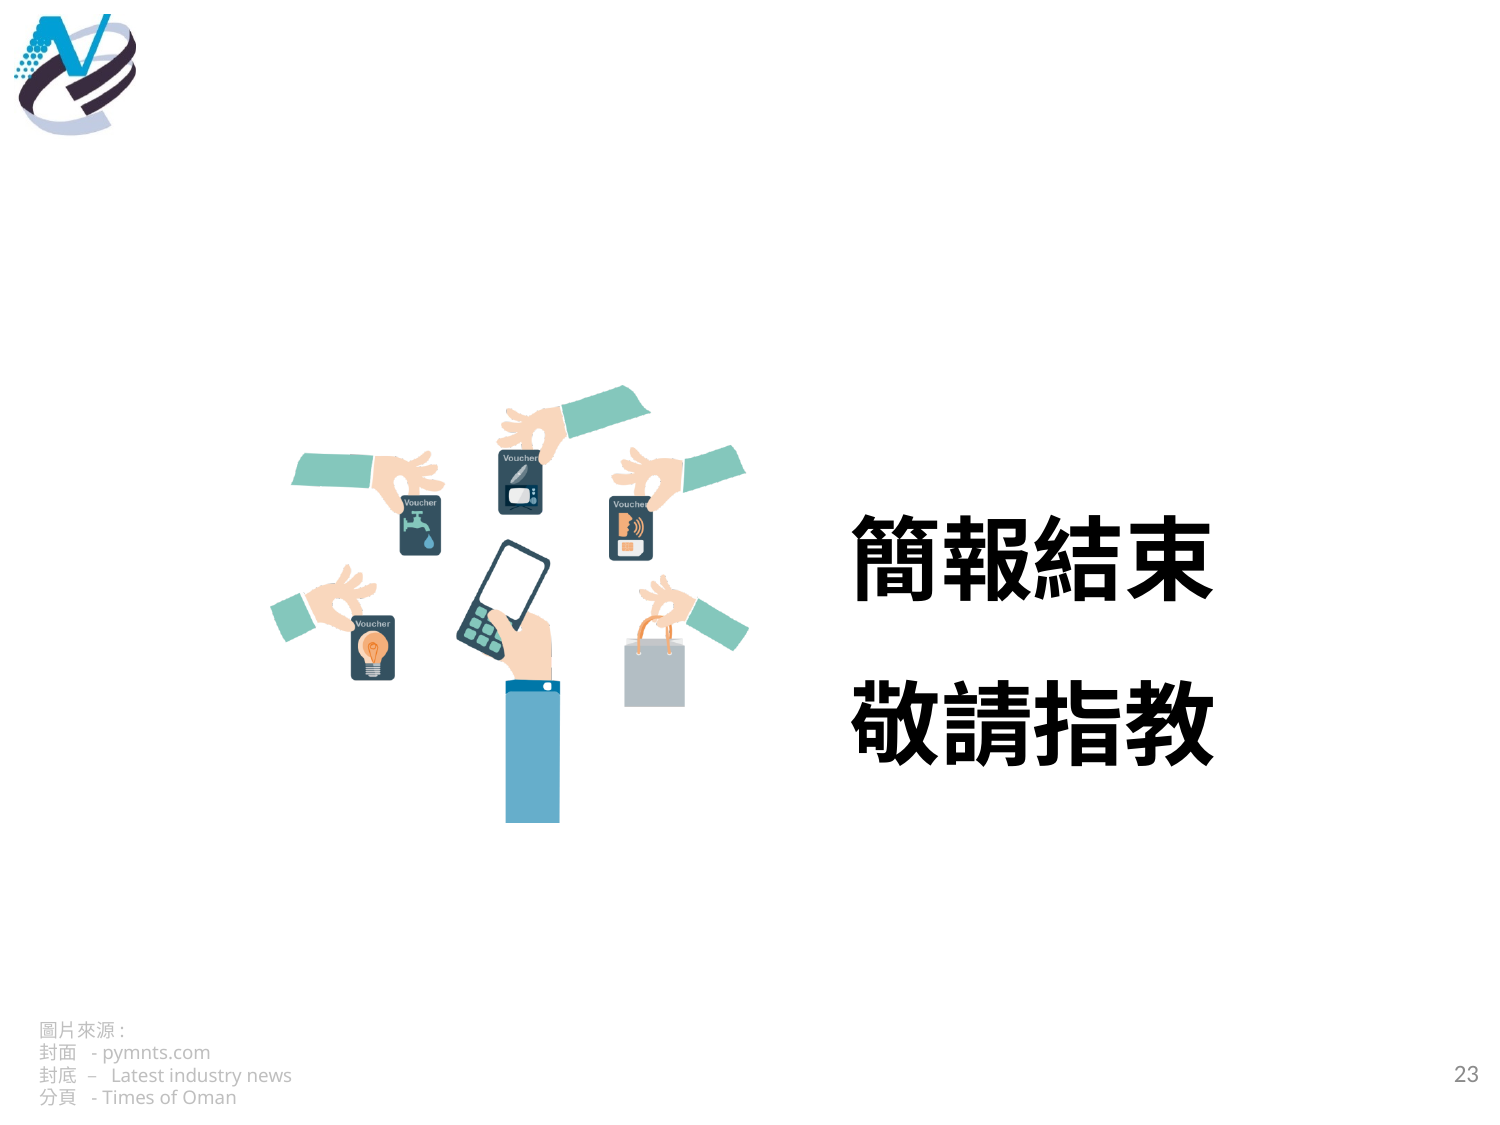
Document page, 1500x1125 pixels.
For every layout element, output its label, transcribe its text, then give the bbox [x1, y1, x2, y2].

text_box 圖片來源: 封面 - pymnts.com 封底 – Latest industry news 分頁 - Times of Oman [25, 1011, 510, 1117]
text_box 簡報結束 敬請指教 [834, 439, 1232, 785]
slide_number <編號> [1144, 1042, 1495, 1103]
picture [14, 14, 136, 140]
picture [270, 385, 749, 823]
